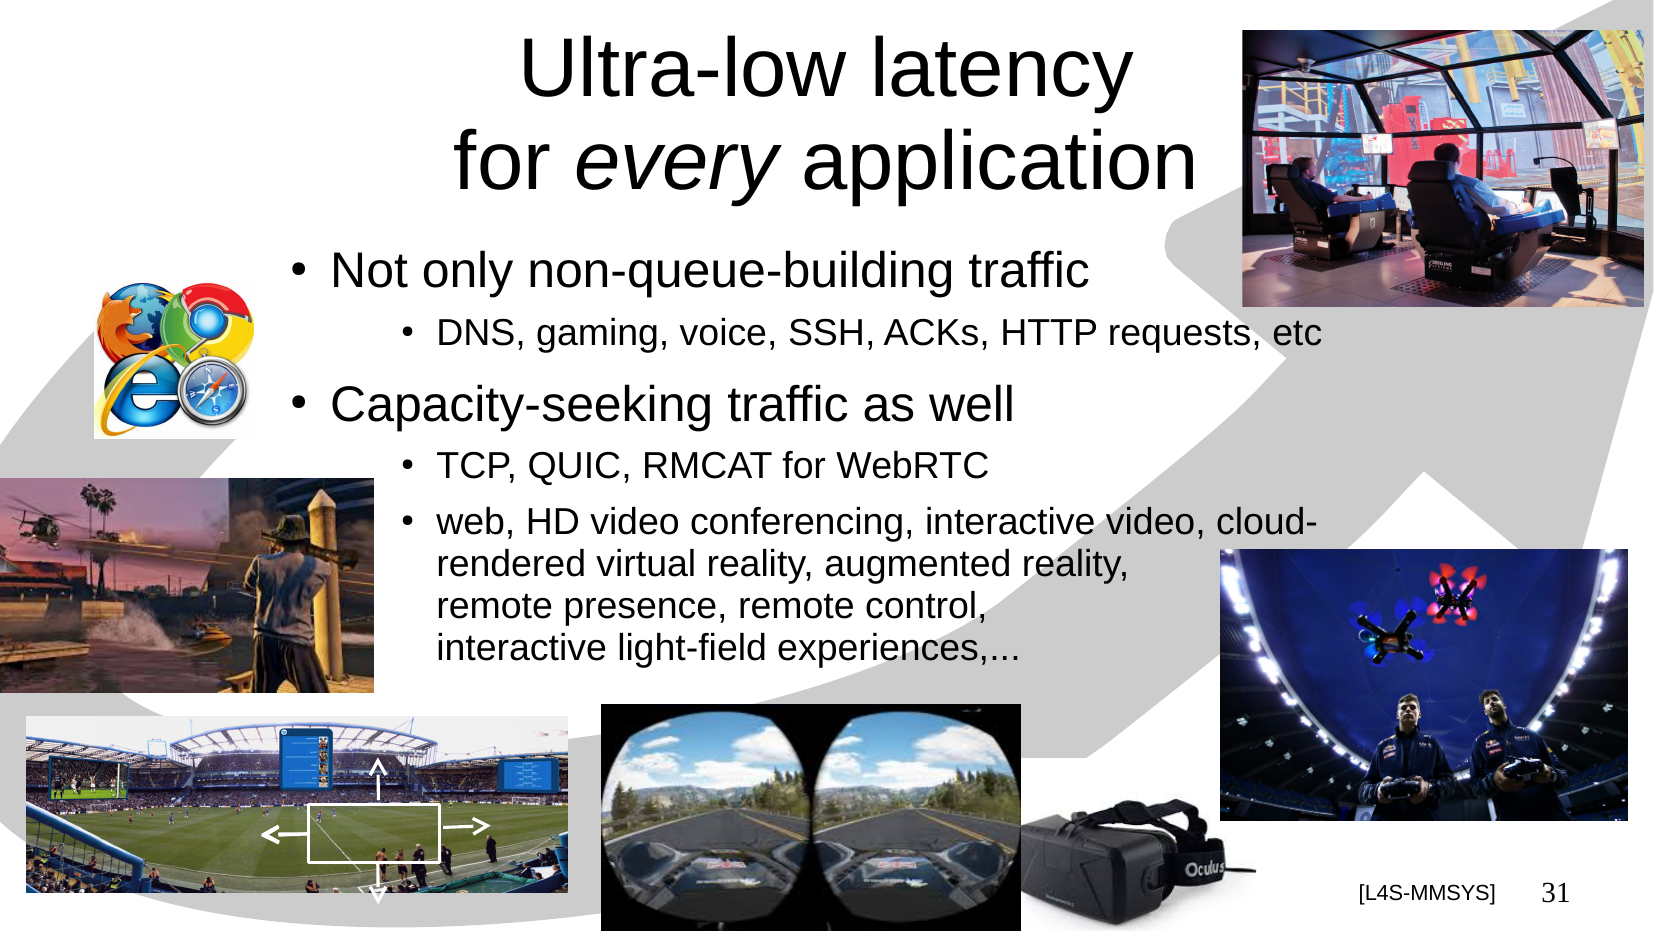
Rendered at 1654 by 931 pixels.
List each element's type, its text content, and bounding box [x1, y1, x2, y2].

picture [0, 478, 374, 693]
picture [1242, 30, 1644, 307]
title Ultra-low latency for every application [82, 21, 1569, 208]
list Not only non-queue-building traffic DNS, gaming, voice, SSH, ACKs, HTTP requests, etc Capacity-seeking traffic as well TCP, QUIC, RMCAT for WebRTC web, HD video conferencing, interactive video, cloud-rendered virtual reality, augmented reality, remote presence, remote control, interactive light-field experiences,... [276, 242, 1436, 673]
text_box [L4S-MMSYS] [1222, 872, 1511, 912]
picture [601, 549, 1628, 931]
picture [26, 716, 568, 893]
picture [94, 279, 254, 439]
